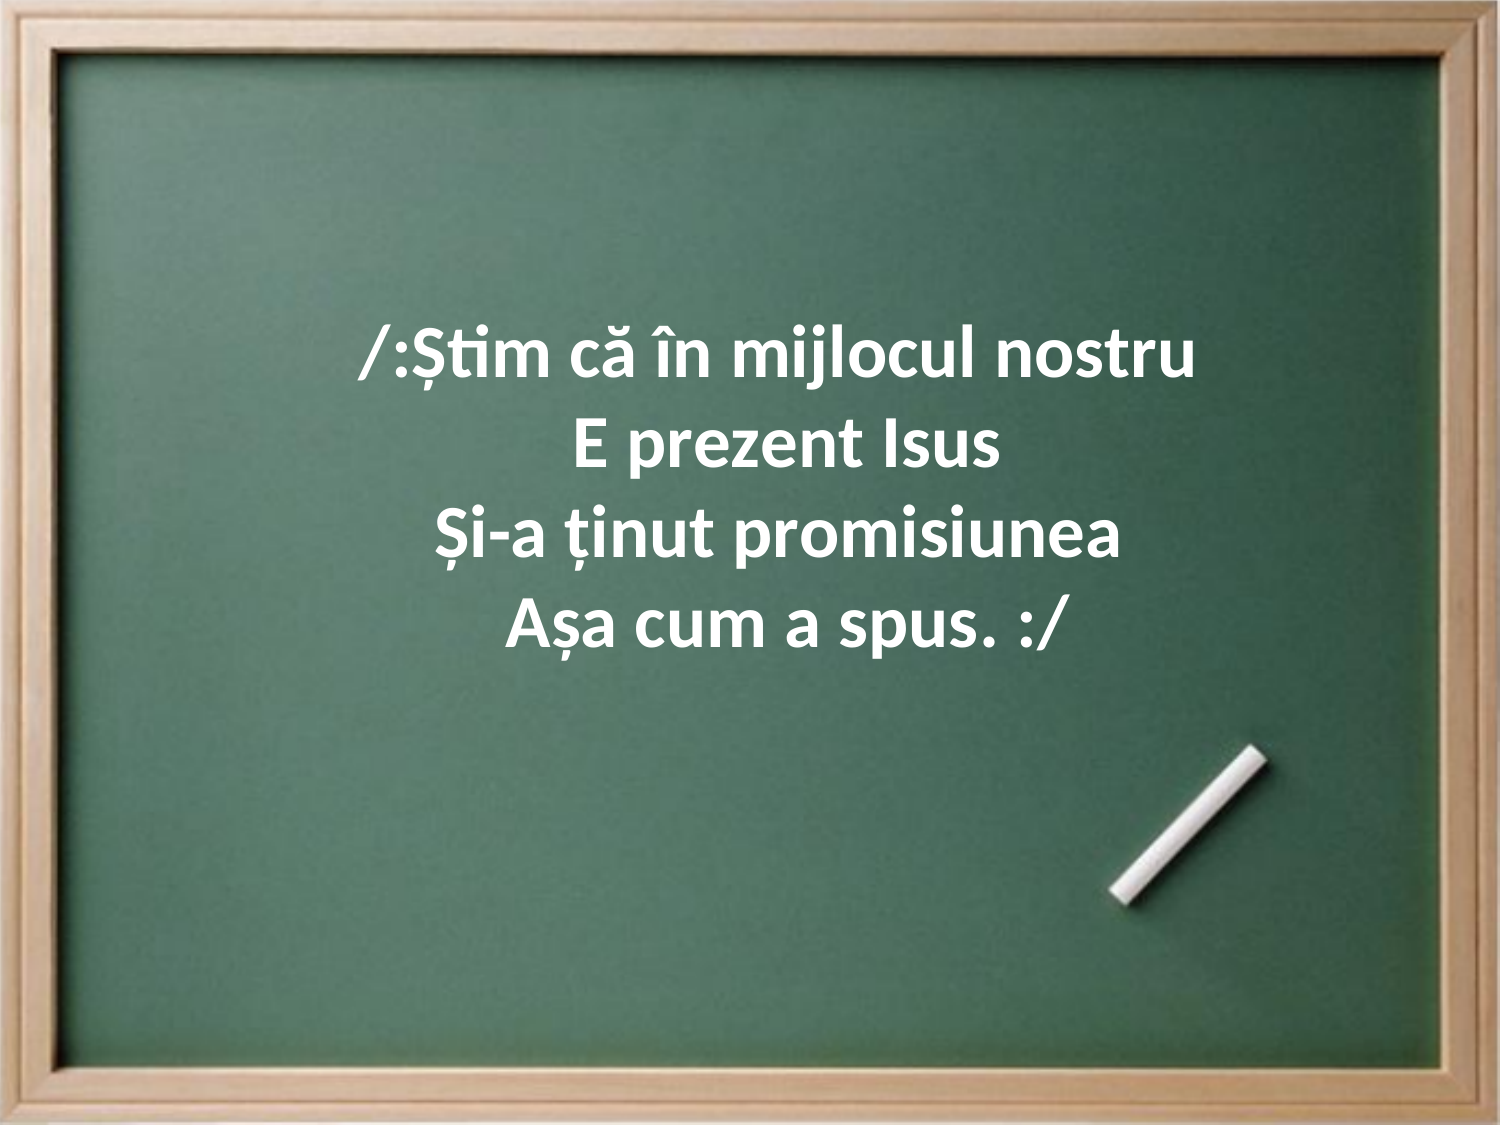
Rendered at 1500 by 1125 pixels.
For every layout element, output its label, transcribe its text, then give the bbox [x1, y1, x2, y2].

title /:Ştim că în mijlocul nostru E prezent Isus Şi-a ţinut promisiunea Aşa cum a spus. :/ [74, 112, 1500, 763]
